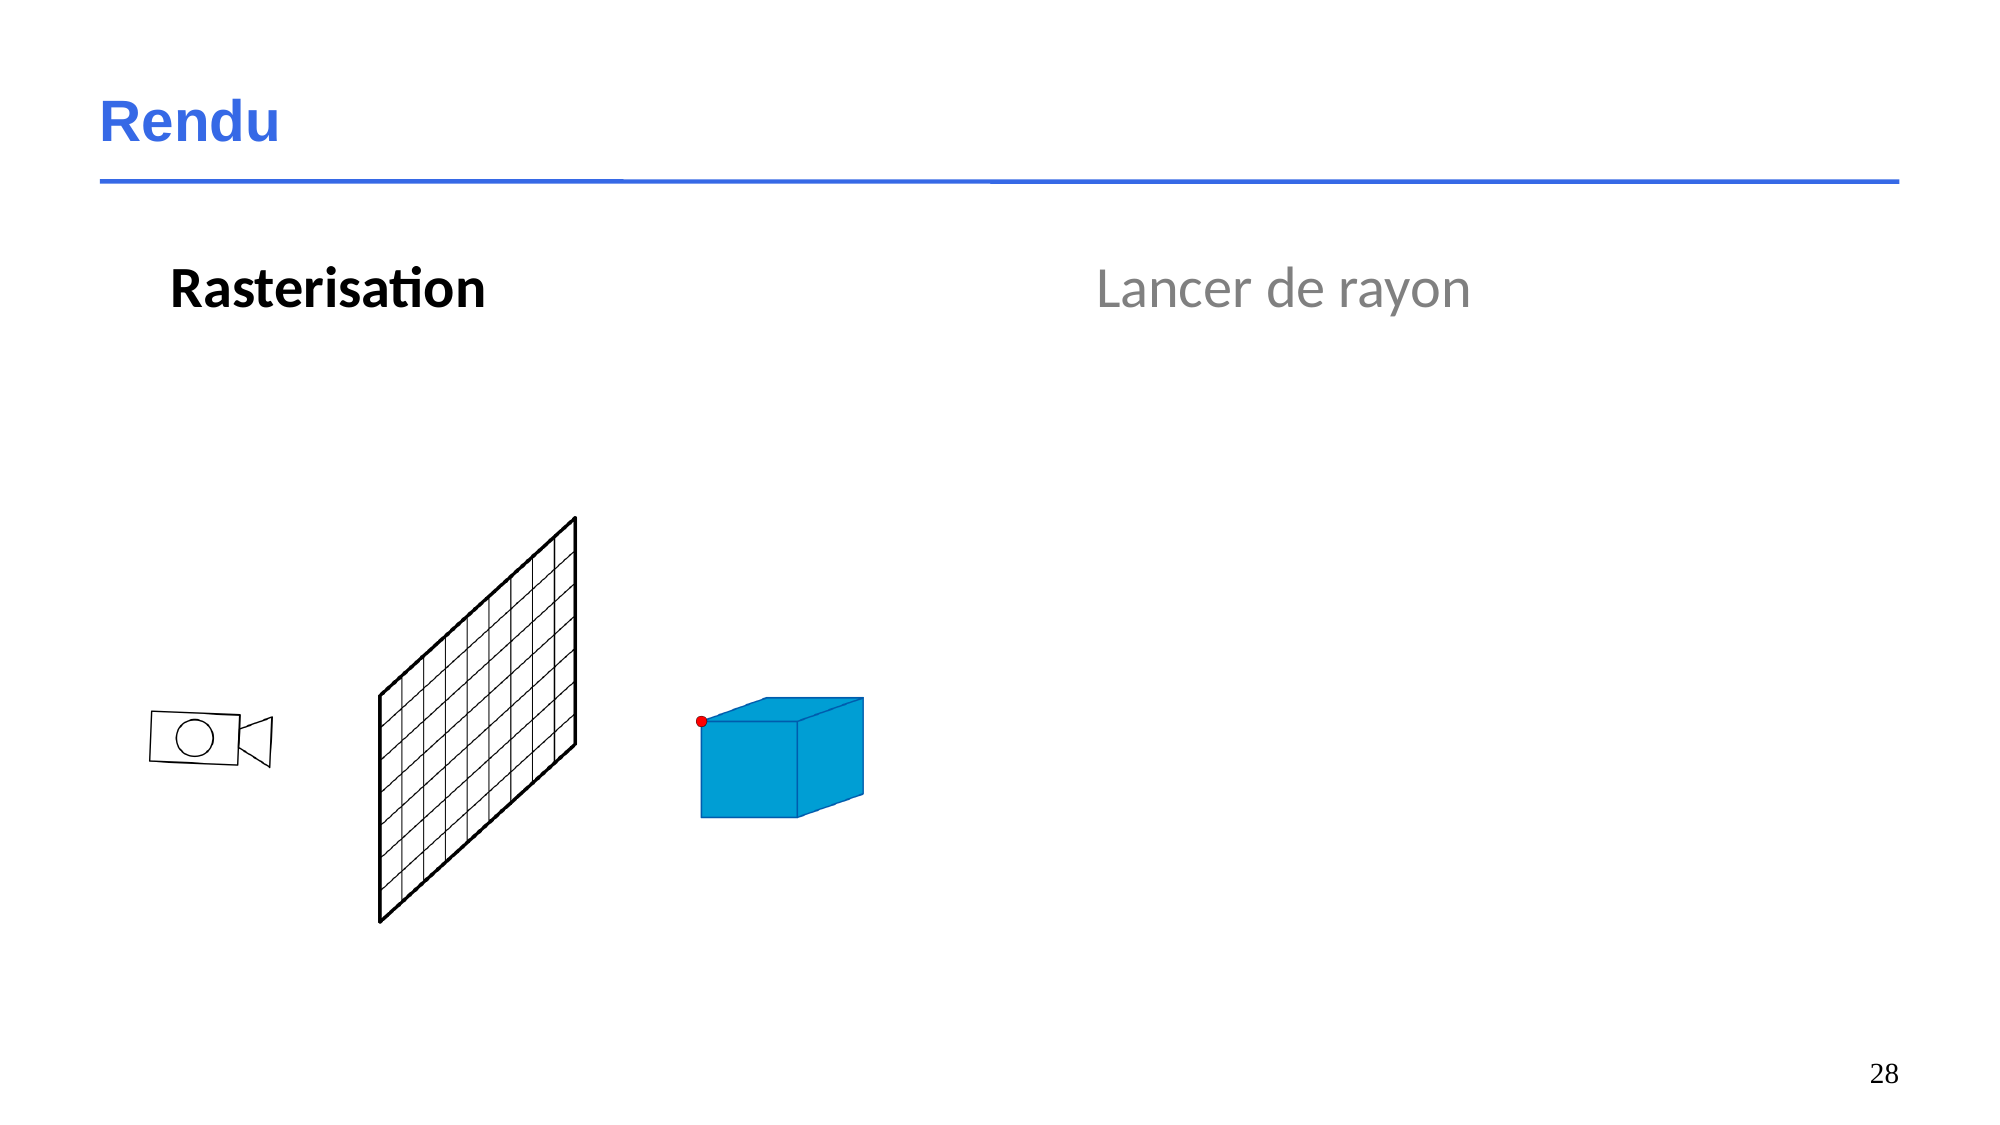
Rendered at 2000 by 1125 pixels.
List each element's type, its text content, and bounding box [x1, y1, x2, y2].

list Rasterisation Lancer de rayon [99, 263, 1900, 976]
title Rendu [99, 27, 1900, 215]
